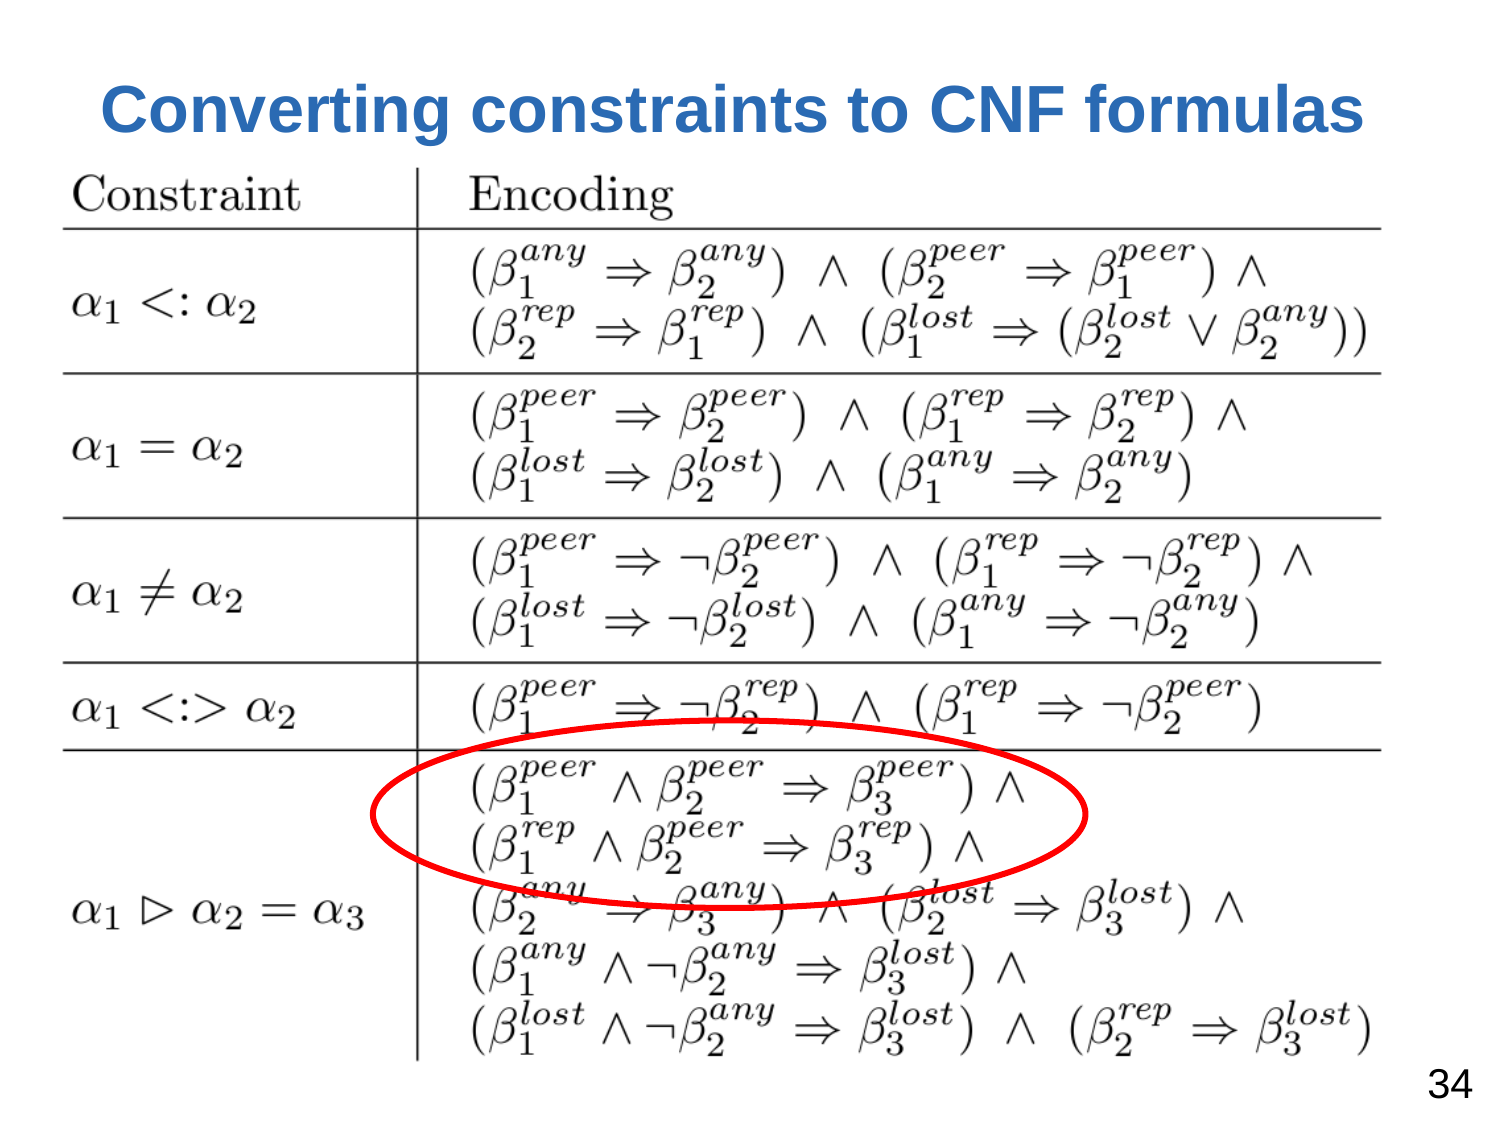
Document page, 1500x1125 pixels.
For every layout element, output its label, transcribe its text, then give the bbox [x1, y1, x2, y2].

picture [51, 156, 1400, 1076]
title Converting constraints to CNF formulas [85, 63, 1407, 155]
